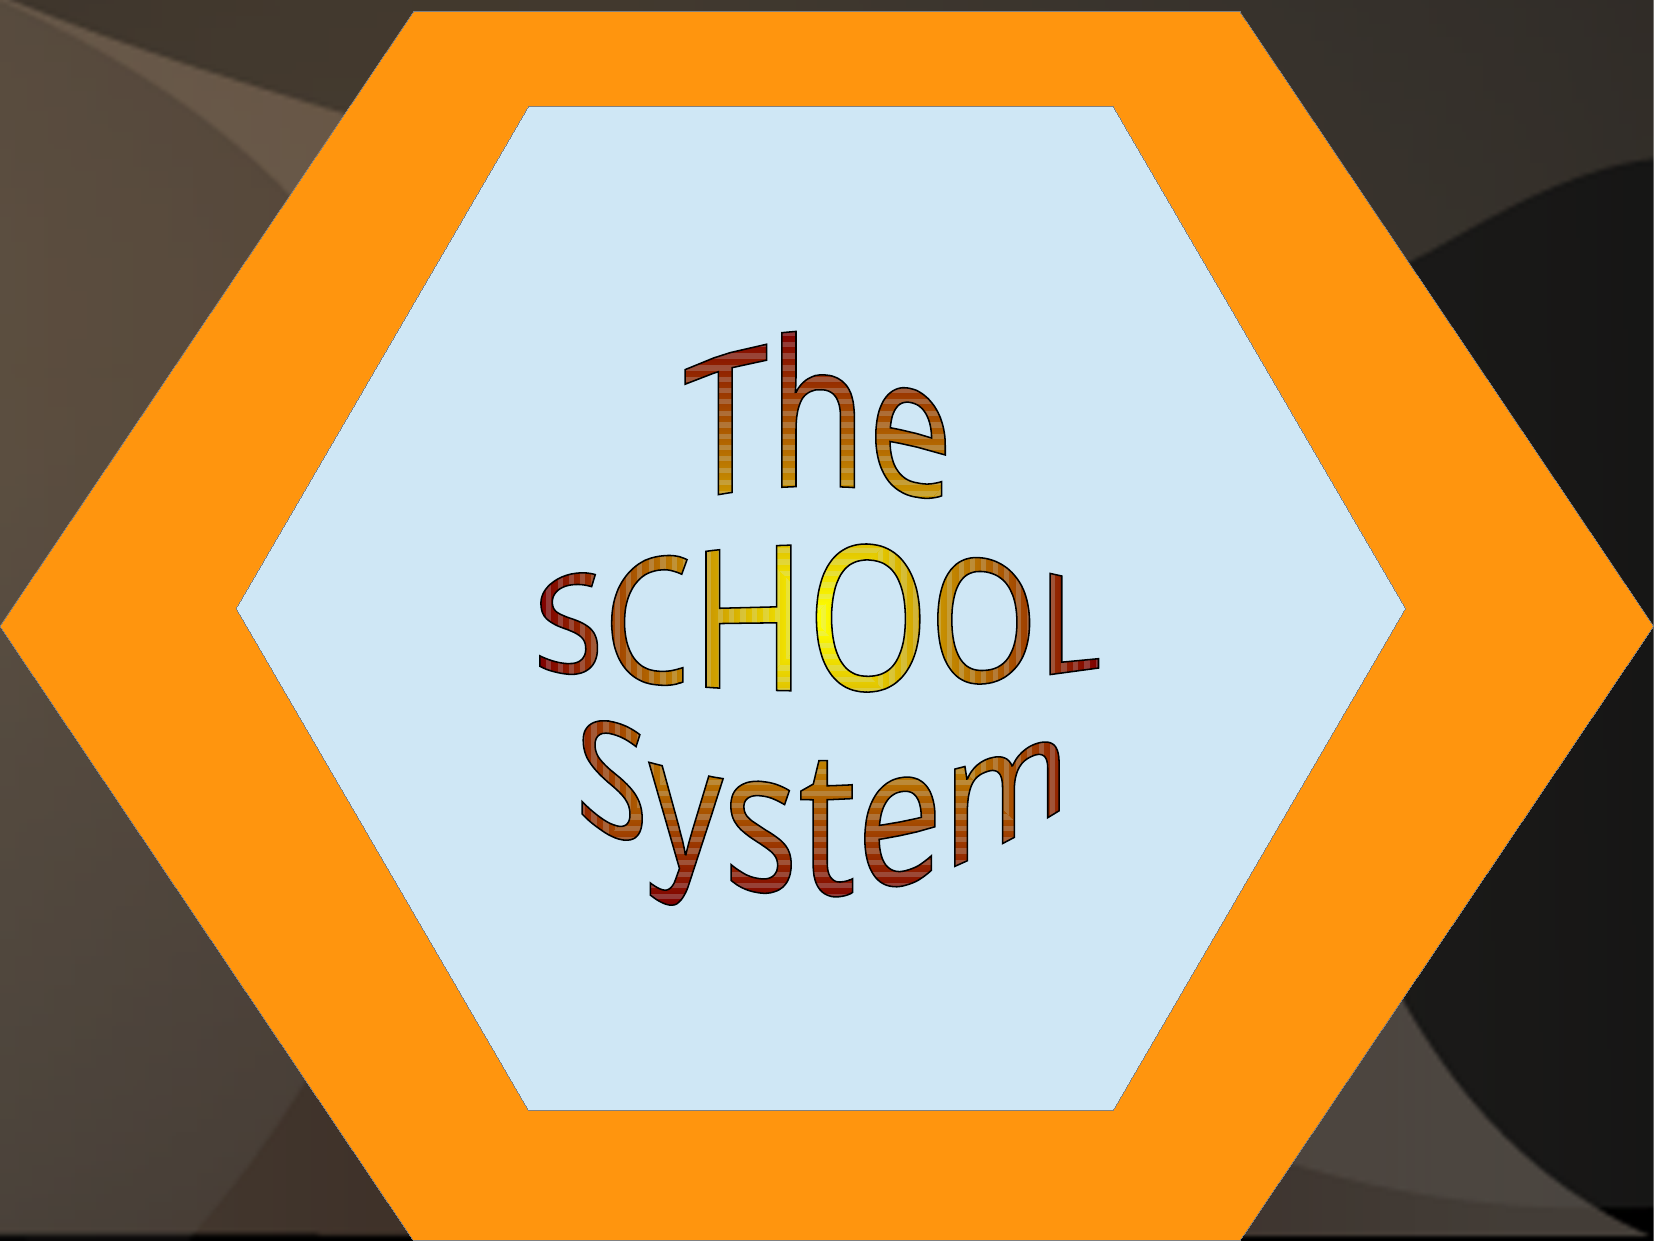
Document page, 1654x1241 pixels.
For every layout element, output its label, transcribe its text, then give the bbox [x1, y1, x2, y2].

text_box [0, 11, 1654, 1241]
text_box The SCHOOL System [875, 387, 946, 499]
text_box The SCHOOL System [800, 760, 853, 897]
text_box The SCHOOL System [706, 545, 791, 691]
text_box The SCHOOL System [648, 762, 724, 906]
text_box The SCHOOL System [816, 543, 920, 693]
text_box The SCHOOL System [685, 344, 767, 495]
text_box The SCHOOL System [954, 742, 1060, 867]
text_box The SCHOOL System [937, 557, 1030, 685]
text_box The SCHOOL System [539, 572, 598, 675]
text_box The SCHOOL System [730, 781, 792, 894]
text_box The SCHOOL System [611, 555, 688, 686]
picture [1241, 627, 1654, 1241]
picture [0, 0, 1654, 625]
text_box The SCHOOL System [864, 777, 935, 887]
text_box The SCHOOL System [582, 720, 643, 841]
picture [0, 628, 413, 1241]
text_box The SCHOOL System [781, 331, 855, 488]
text_box The SCHOOL System [1050, 573, 1099, 675]
